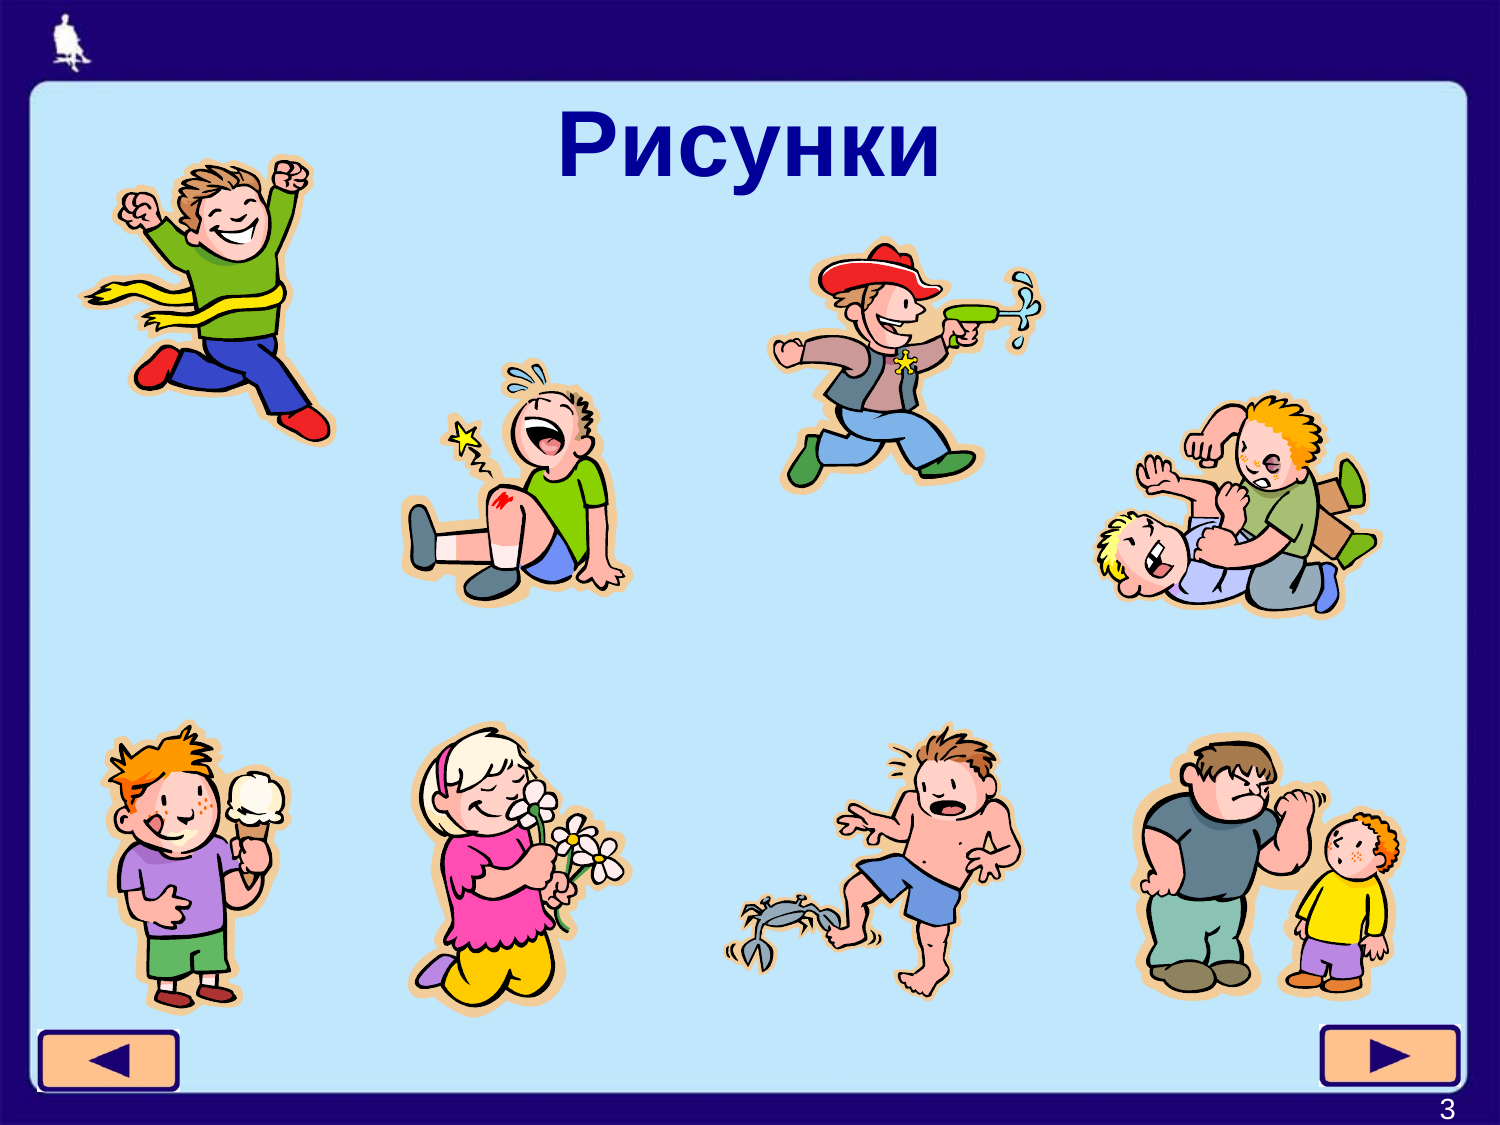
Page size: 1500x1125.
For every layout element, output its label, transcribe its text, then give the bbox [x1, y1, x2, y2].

picture [0, 0, 1500, 1125]
title Рисунки [75, 45, 1426, 233]
text_box <номер> [1120, 1082, 1471, 1125]
